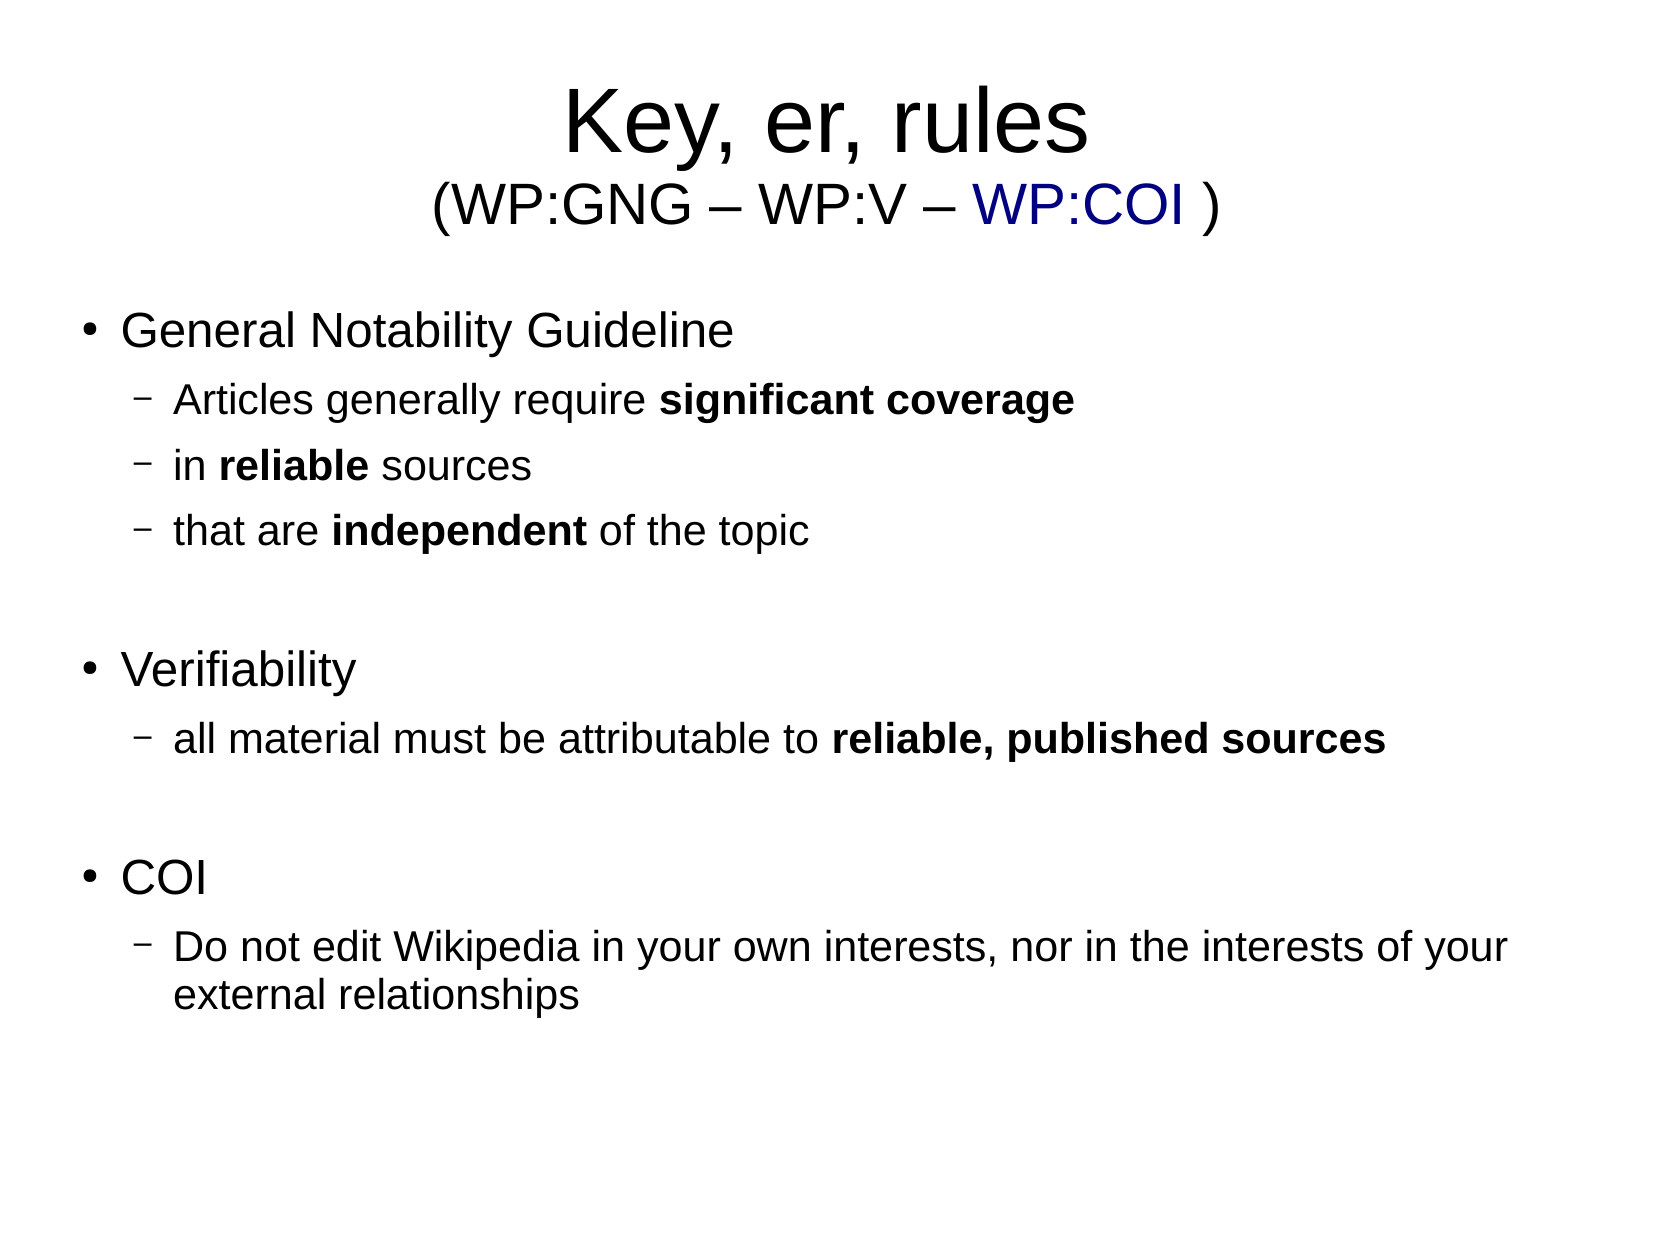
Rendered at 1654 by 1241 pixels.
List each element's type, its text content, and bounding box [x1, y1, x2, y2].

title Key, er, rules (WP:GNG – WP:V – WP:COI ) [82, 49, 1571, 257]
list General Notability Guideline Articles generally require significant coverage in reliable sources that are independent of the topic Verifiability all material must be attributable to reliable, published sources COI Do not edit Wikipedia in your own interests, nor in the interests of your external relationships [68, 303, 1557, 1023]
